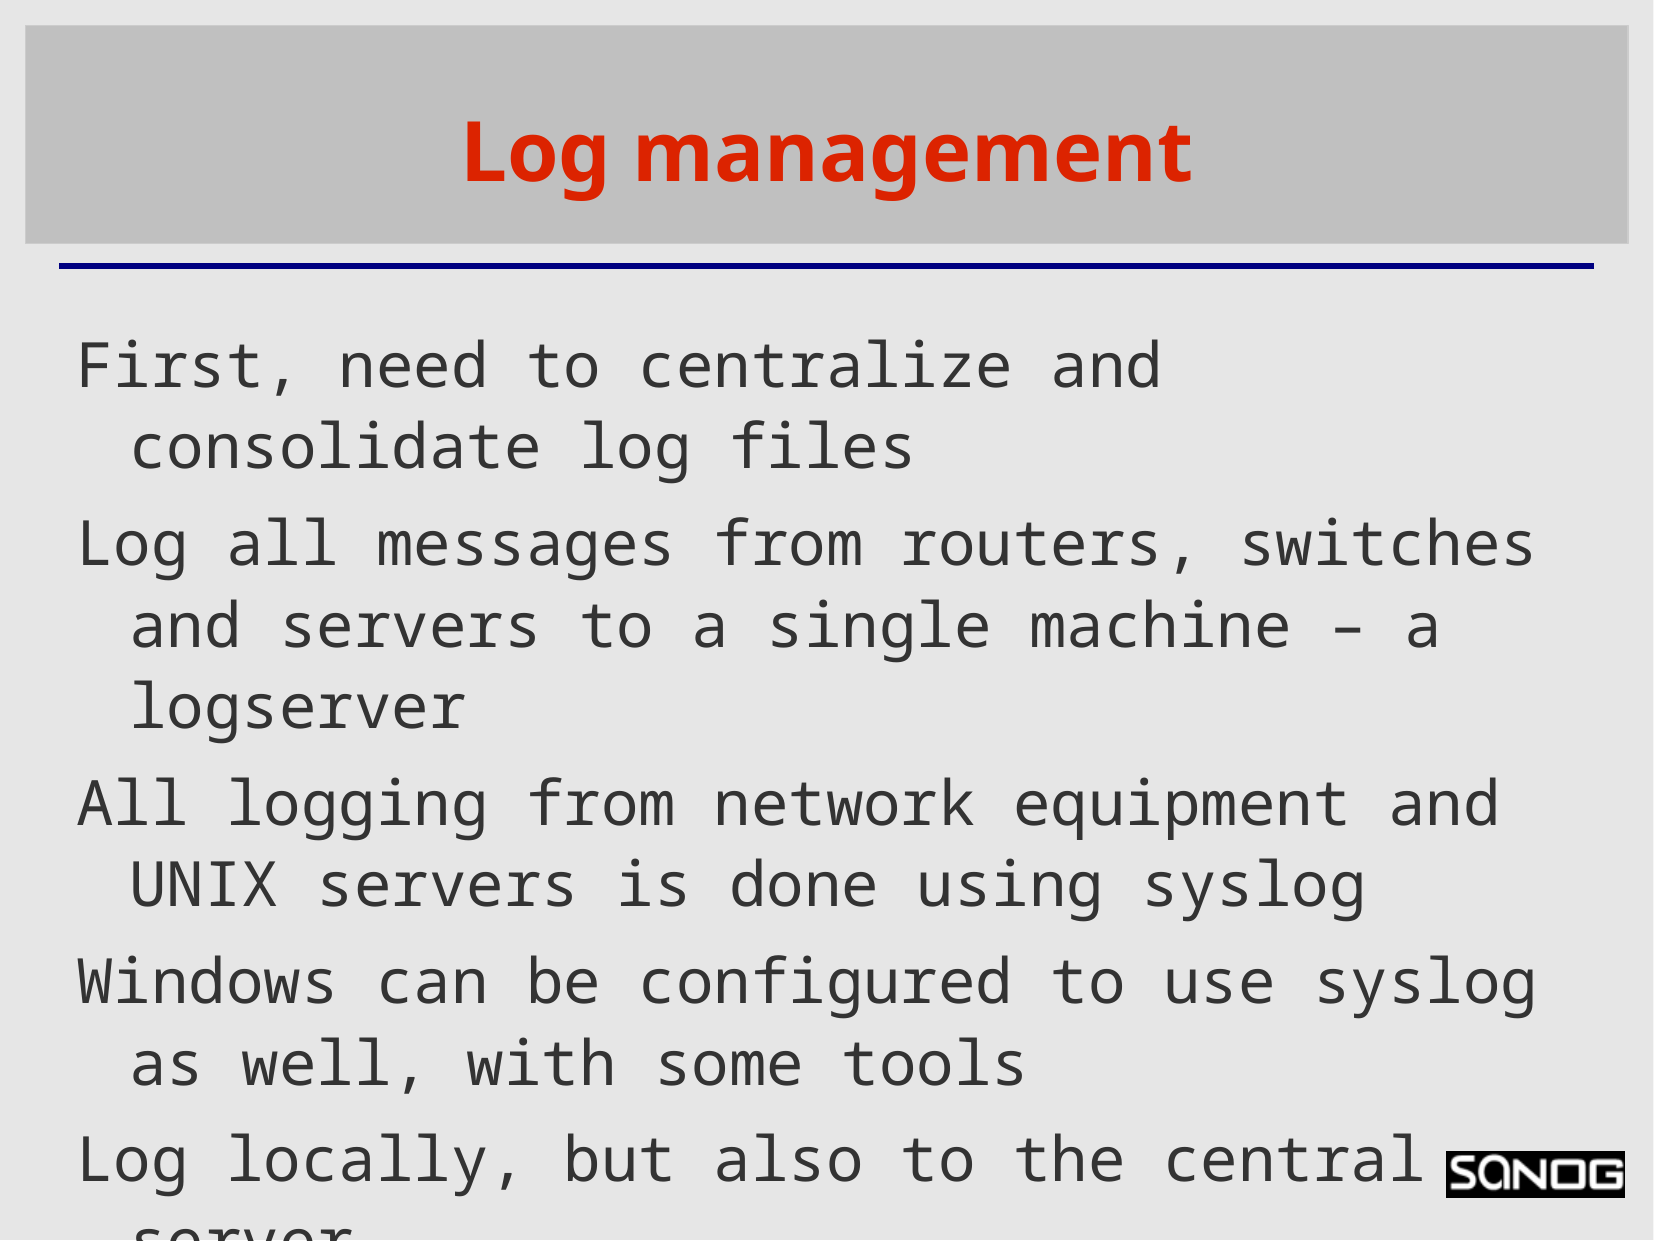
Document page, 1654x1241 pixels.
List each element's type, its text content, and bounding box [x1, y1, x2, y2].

title Log management [121, 46, 1534, 253]
picture [1446, 1151, 1625, 1198]
list First, need to centralize and consolidate log files Log all messages from routers, switches and servers to a single machine – a logserver All logging from network equipment and UNIX servers is done using syslog Windows can be configured to use syslog as well, with some tools Log locally, but also to the central server [59, 322, 1594, 1154]
